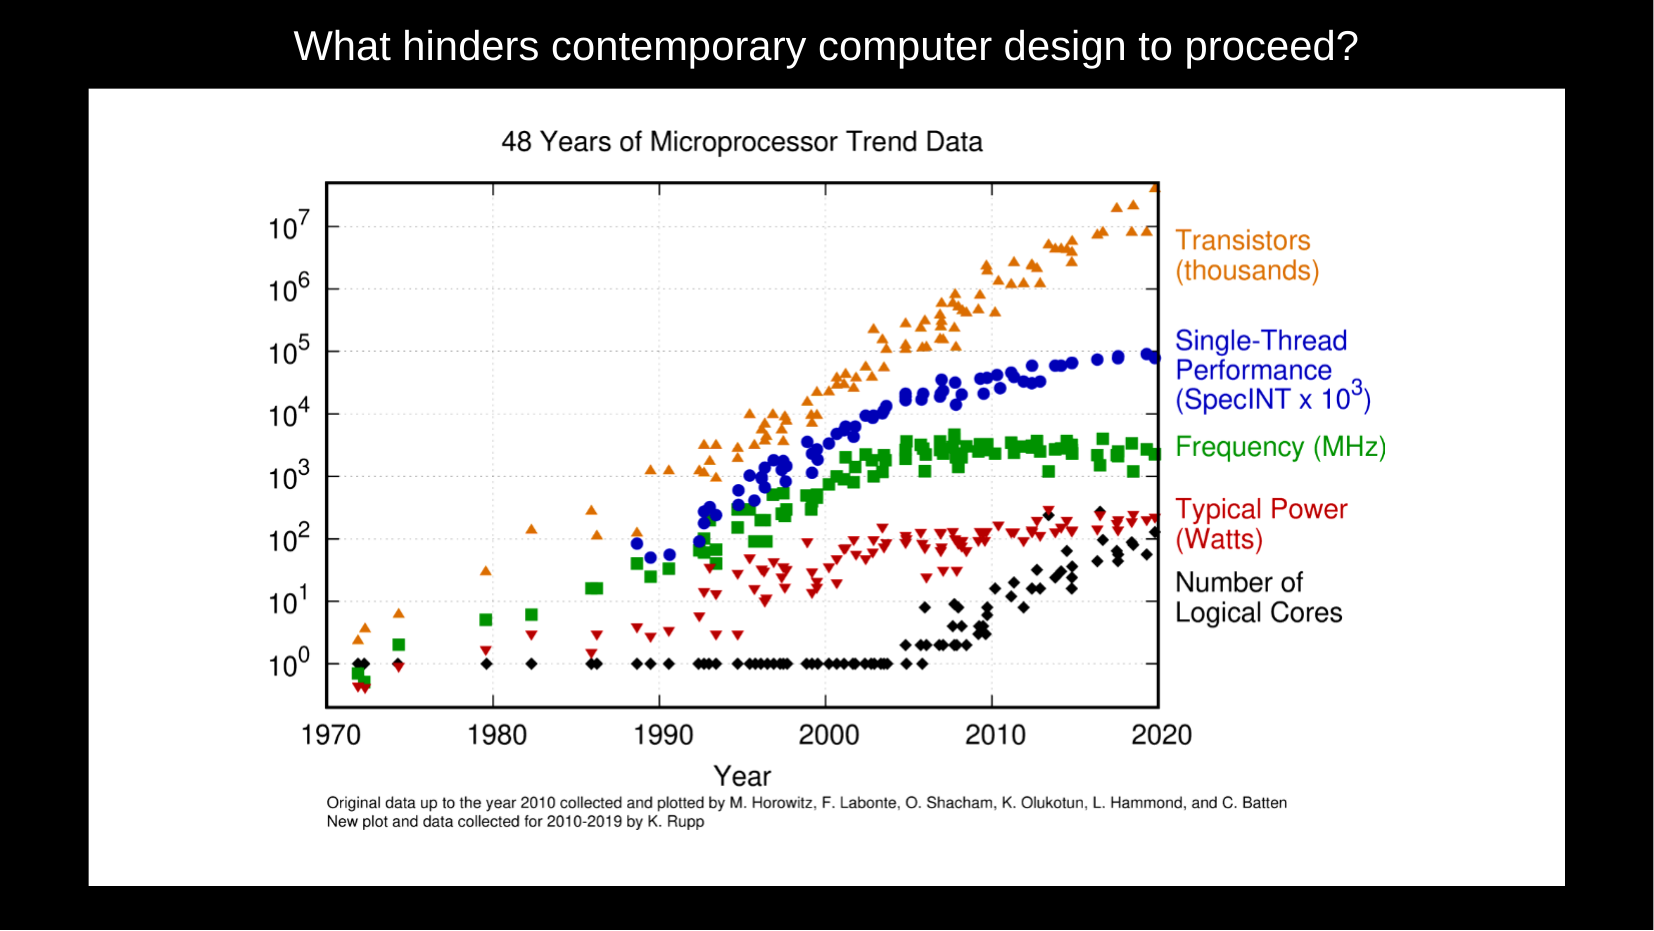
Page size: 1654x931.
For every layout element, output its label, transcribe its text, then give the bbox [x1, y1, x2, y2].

text_box What hinders contemporary computer design to proceed? [278, 15, 1375, 77]
text_box [88, 88, 1565, 886]
picture [268, 128, 1385, 833]
